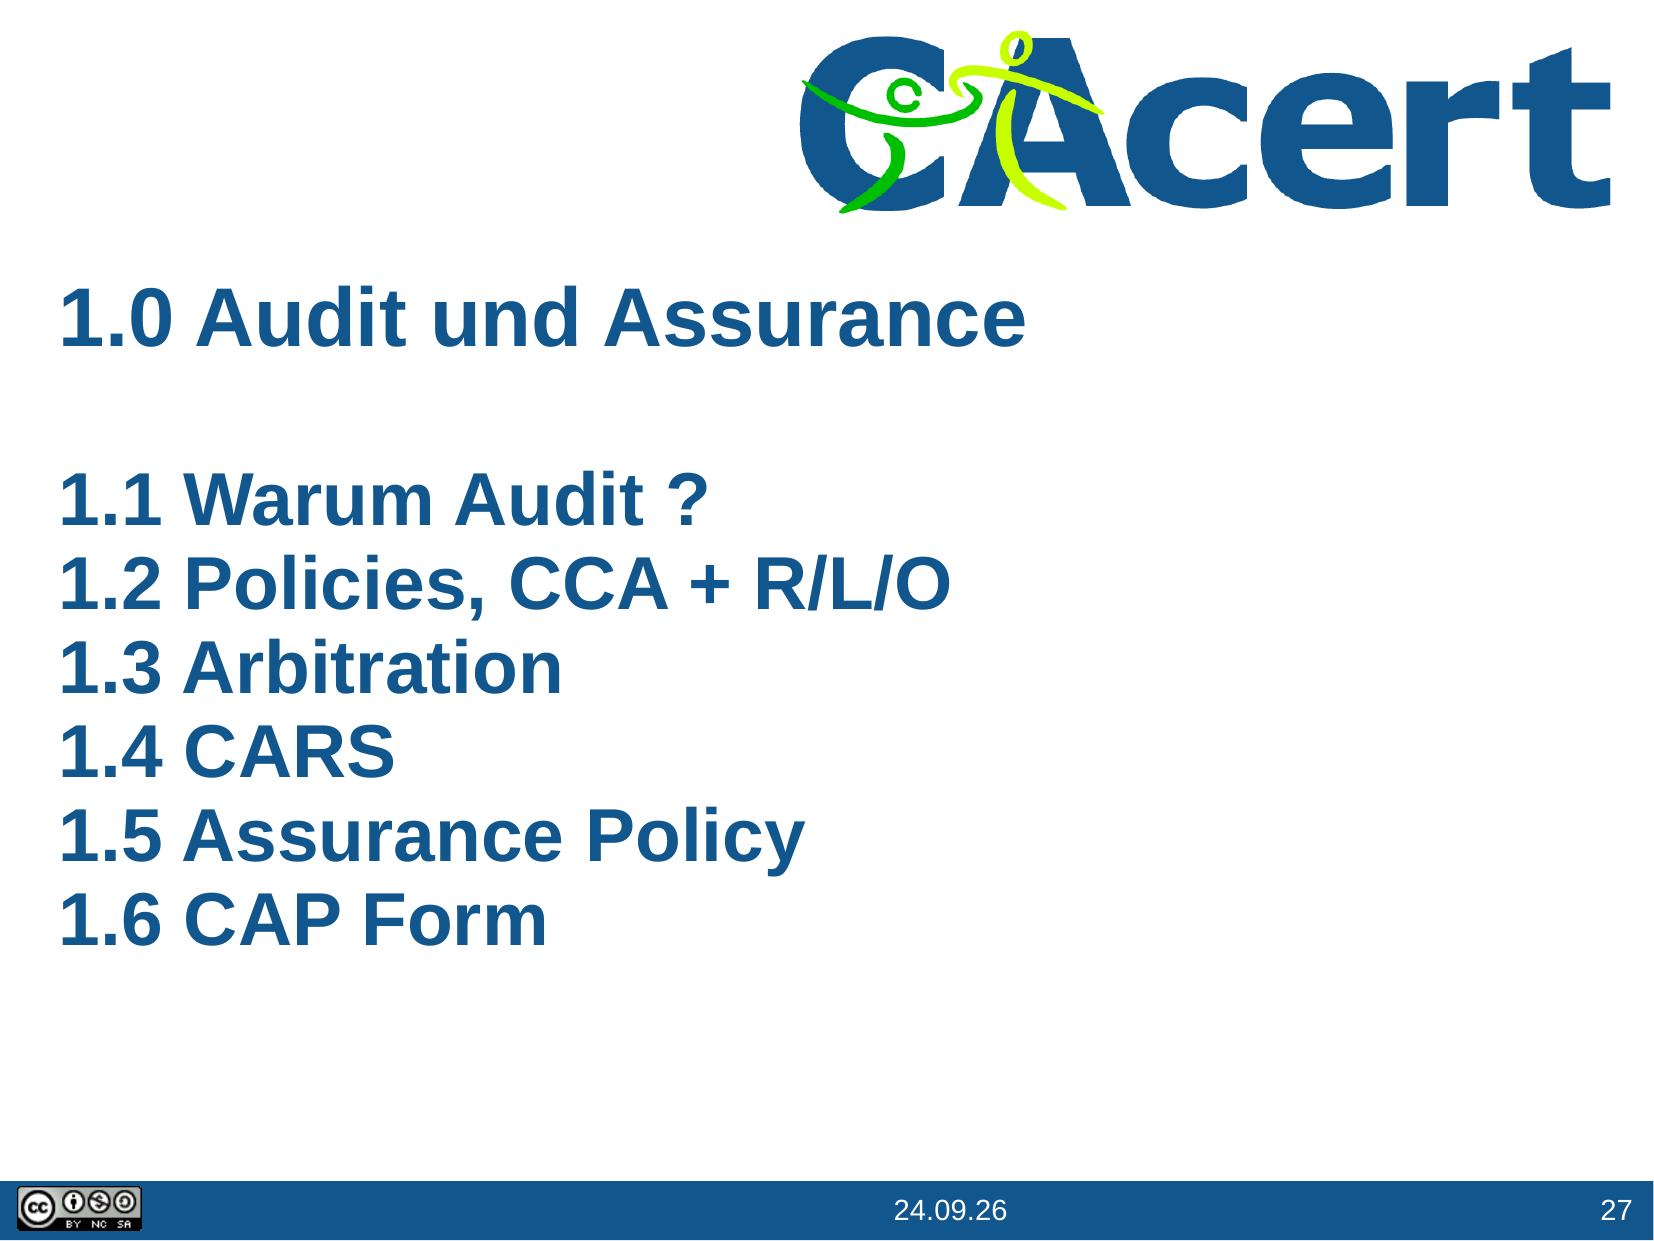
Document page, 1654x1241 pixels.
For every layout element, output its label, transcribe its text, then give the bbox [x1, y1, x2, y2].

picture [797, 27, 1613, 215]
picture [17, 1186, 142, 1231]
title 1.0 Audit und Assurance 1.1 Warum Audit ? 1.2 Policies, CCA + R/L/O 1.3 Arbitration 1.4 CARS 1.5 Assurance Policy 1.6 CAP Form [59, 271, 1548, 1130]
